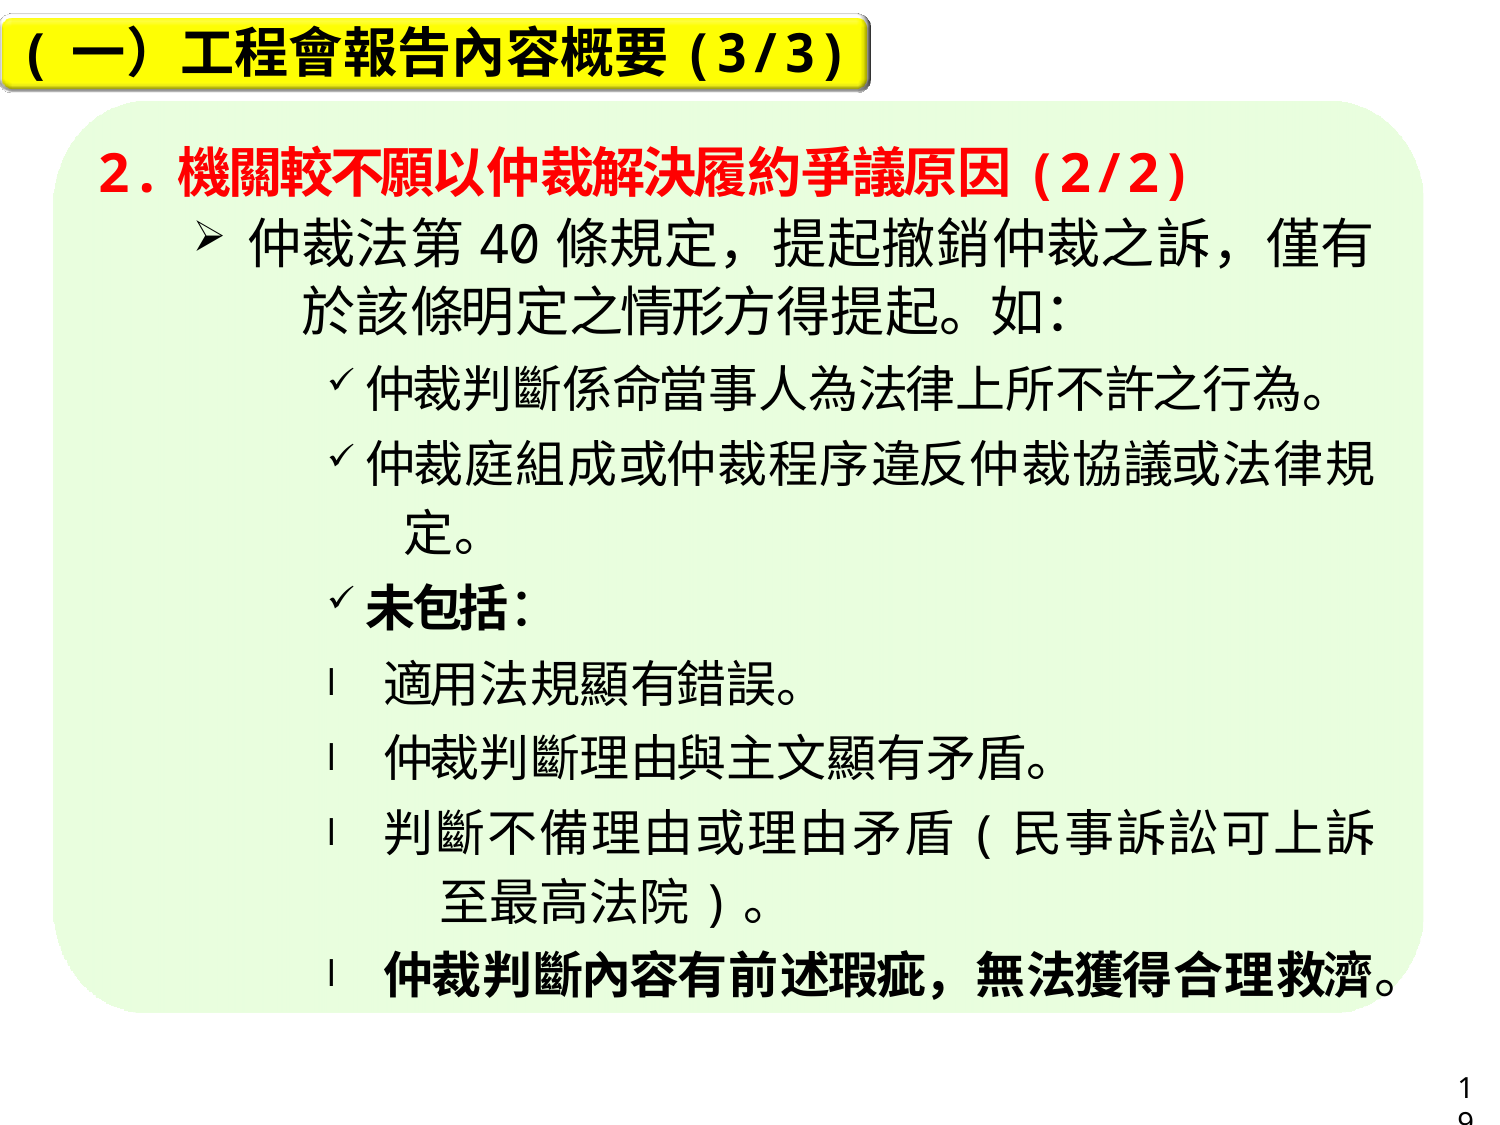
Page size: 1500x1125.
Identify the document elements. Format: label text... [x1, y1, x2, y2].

text_box 2.機關較不願以仲裁解決履約爭議原因(2/2) 仲裁法第40條規定，提起撤銷仲裁之訴，僅有於該條明定之情形方得提起。如： 仲裁判斷係命當事人為法律上所不許之行為。 仲裁庭組成或仲裁程序違反仲裁協議或法律規定。 未包括： 適用法規顯有錯誤。 仲裁判斷理由與主文顯有矛盾。 判斷不備理由或理由矛盾(民事訴訟可上訴至最高法院)。 仲裁判斷內容有前述瑕疵，無法獲得合理救濟。 [95, 136, 1376, 945]
title (一）工程會報告內容概要(3/3) [16, 16, 901, 84]
text_box [53, 102, 1423, 1012]
text_box [0, 13, 871, 93]
text_box 19 [1455, 1067, 1490, 1106]
